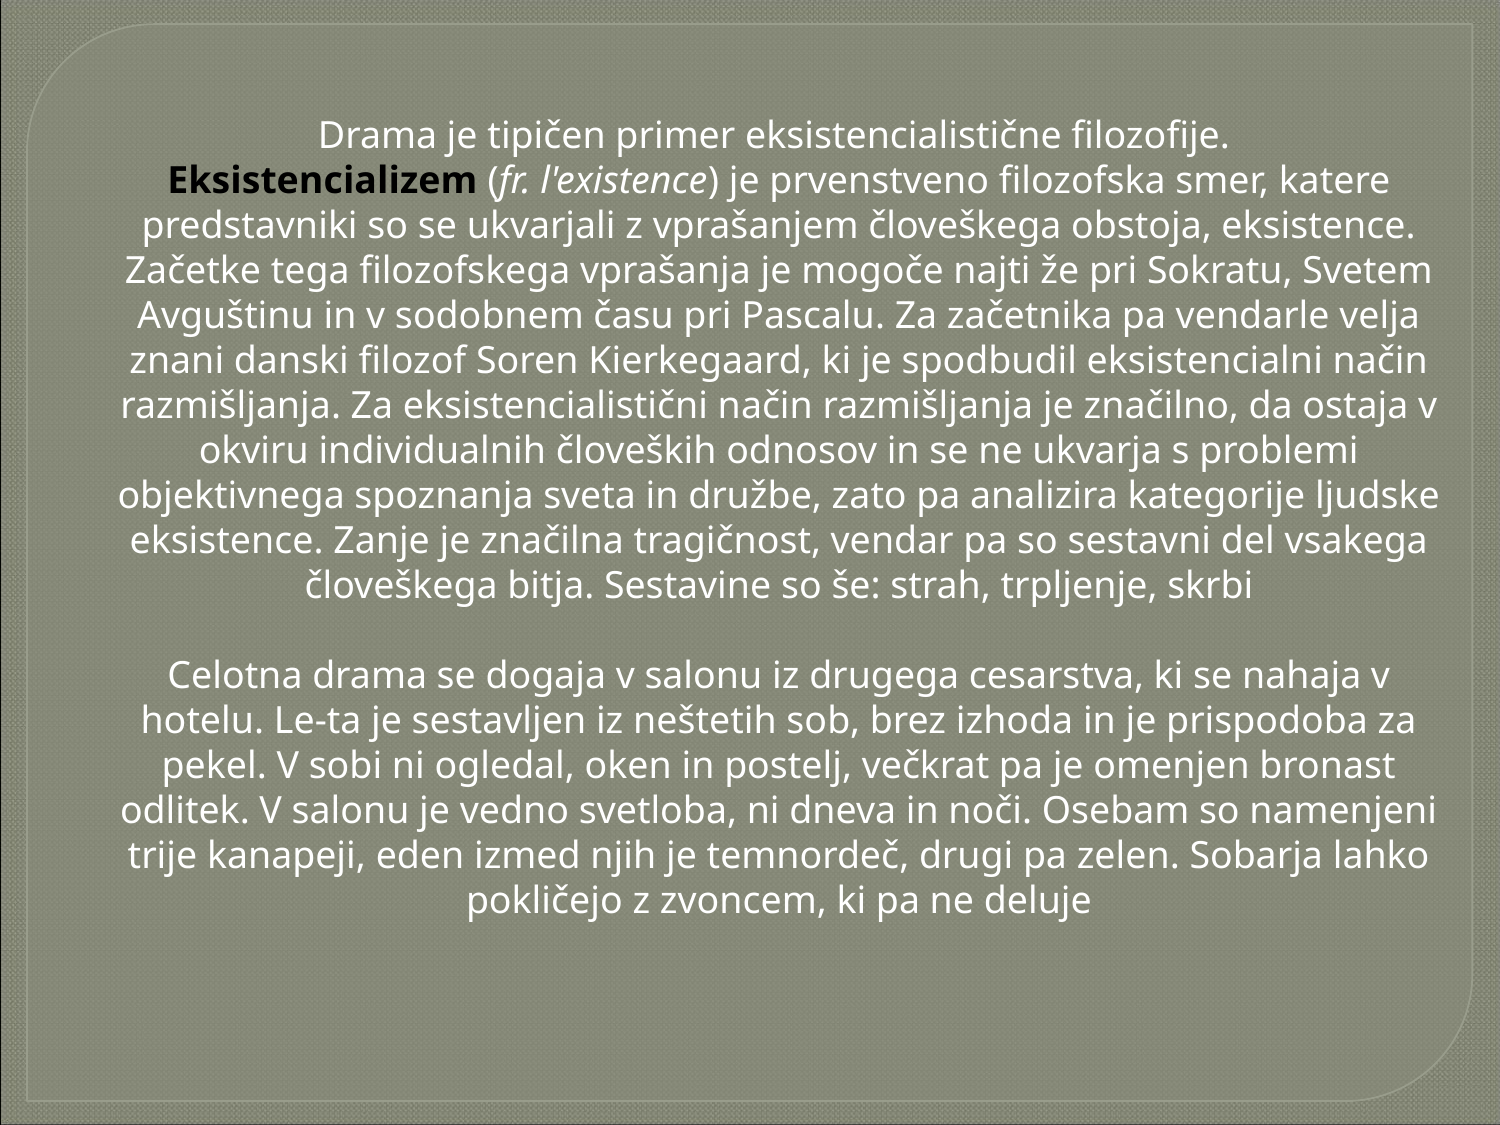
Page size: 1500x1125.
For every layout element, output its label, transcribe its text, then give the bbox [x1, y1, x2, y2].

picture [0, 0, 1500, 1125]
text_box Drama je tipičen primer eksistencialistične filozofije. Eksistencializem (fr. l'existence) je prvenstveno filozofska smer, katere predstavniki so se ukvarjali z vprašanjem človeškega obstoja, eksistence. Začetke tega filozofskega vprašanja je mogoče najti že pri Sokratu, Svetem Avguštinu in v sodobnem času pri Pascalu. Za začetnika pa vendarle velja znani danski filozof Soren Kierkegaard, ki je spodbudil eksistencialni način razmišljanja. Za eksistencialistični način razmišljanja je značilno, da ostaja v okviru individualnih človeških odnosov in se ne ukvarja s problemi objektivnega spoznanja sveta in družbe, zato pa analizira kategorije ljudske eksistence. Zanje je značilna tragičnost, vendar pa so sestavni del vsakega človeškega bitja. Sestavine so še: strah, trpljenje, skrbi Celotna drama se dogaja v salonu iz drugega cesarstva, ki se nahaja v hotelu. Le-ta je sestavljen iz neštetih sob, brez izhoda in je prispodoba za pekel. V sobi ni ogledal, oken in postelj, večkrat pa je omenjen bronast odlitek. V salonu je vedno svetloba, ni dneva in noči. Osebam so namenjeni trije kanapeji, eden izmed njih je temnordeč, drugi pa zelen. Sobarja lahko pokličejo z zvoncem, ki pa ne deluje [93, 58, 1465, 974]
